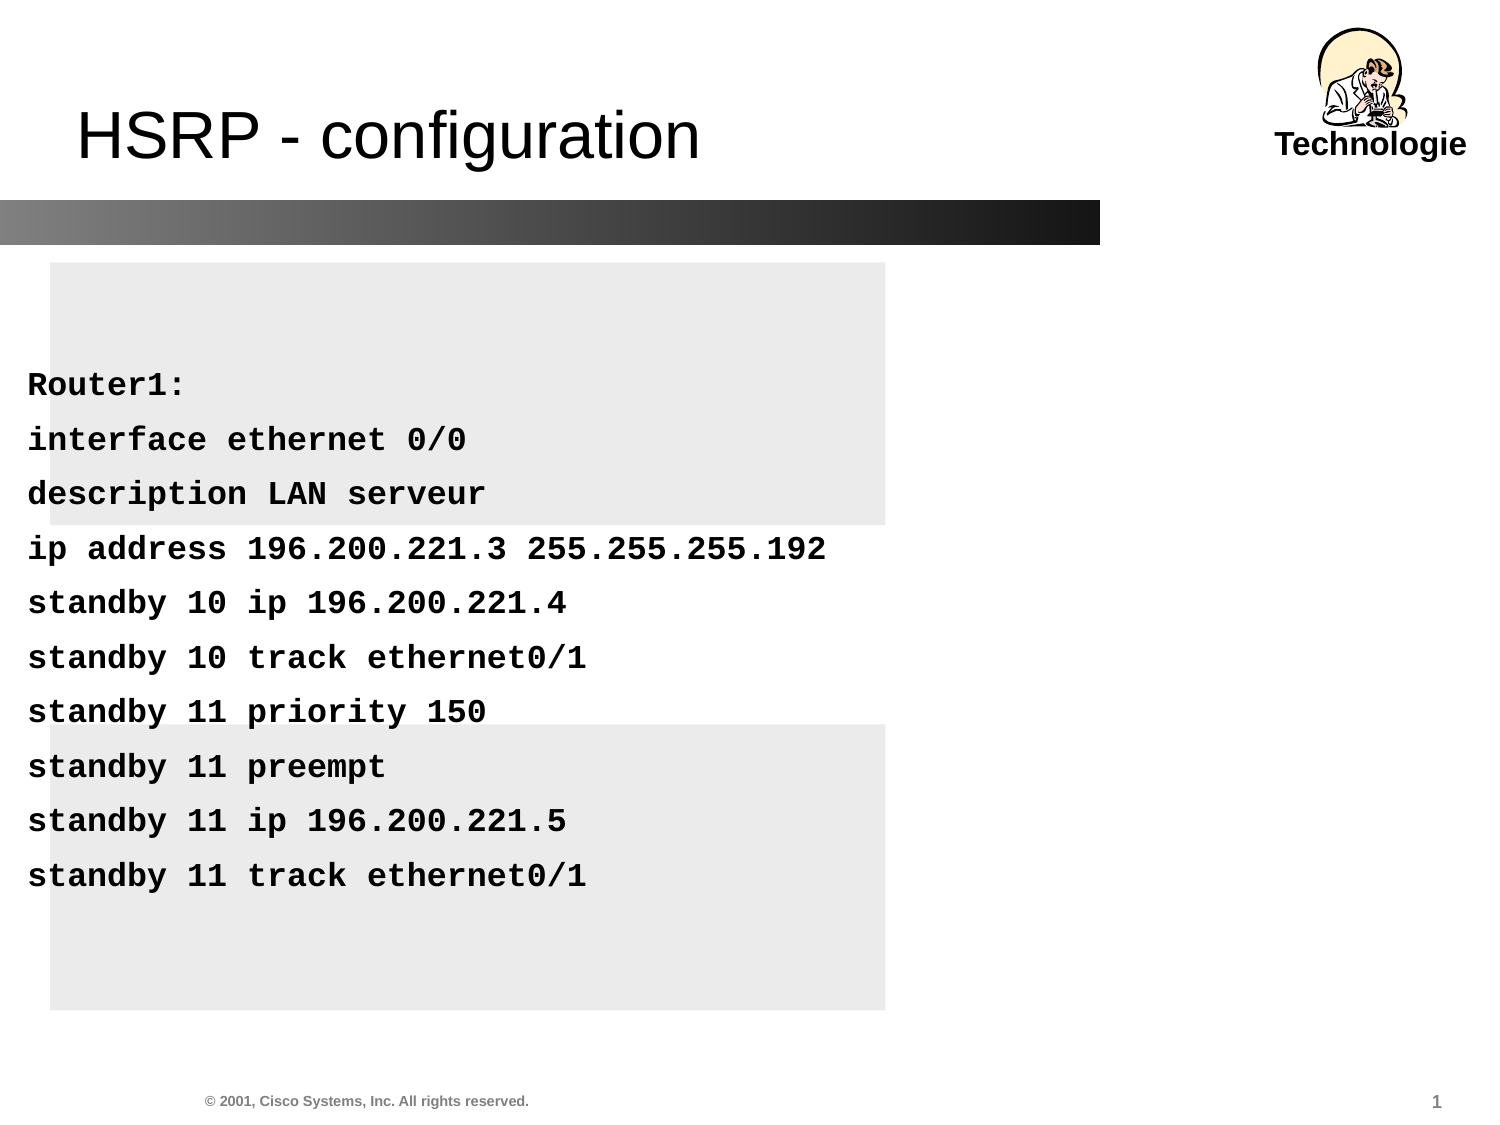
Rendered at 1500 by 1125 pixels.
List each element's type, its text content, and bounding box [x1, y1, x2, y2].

picture [1317, 26, 1409, 118]
title HSRP - configuration [62, 93, 808, 180]
text_box Router1: interface ethernet 0/0 description LAN serveur ip address 196.200.221.3 255.255.255.192 standby 10 ip 196.200.221.4 standby 10 track ethernet0/1 standby 11 priority 150 standby 11 preempt standby 11 ip 196.200.221.5 standby 11 track ethernet0/1 [15, 362, 840, 954]
text_box [50, 724, 886, 1011]
text_box [50, 262, 886, 526]
text_box Technologie [1262, 118, 1480, 169]
